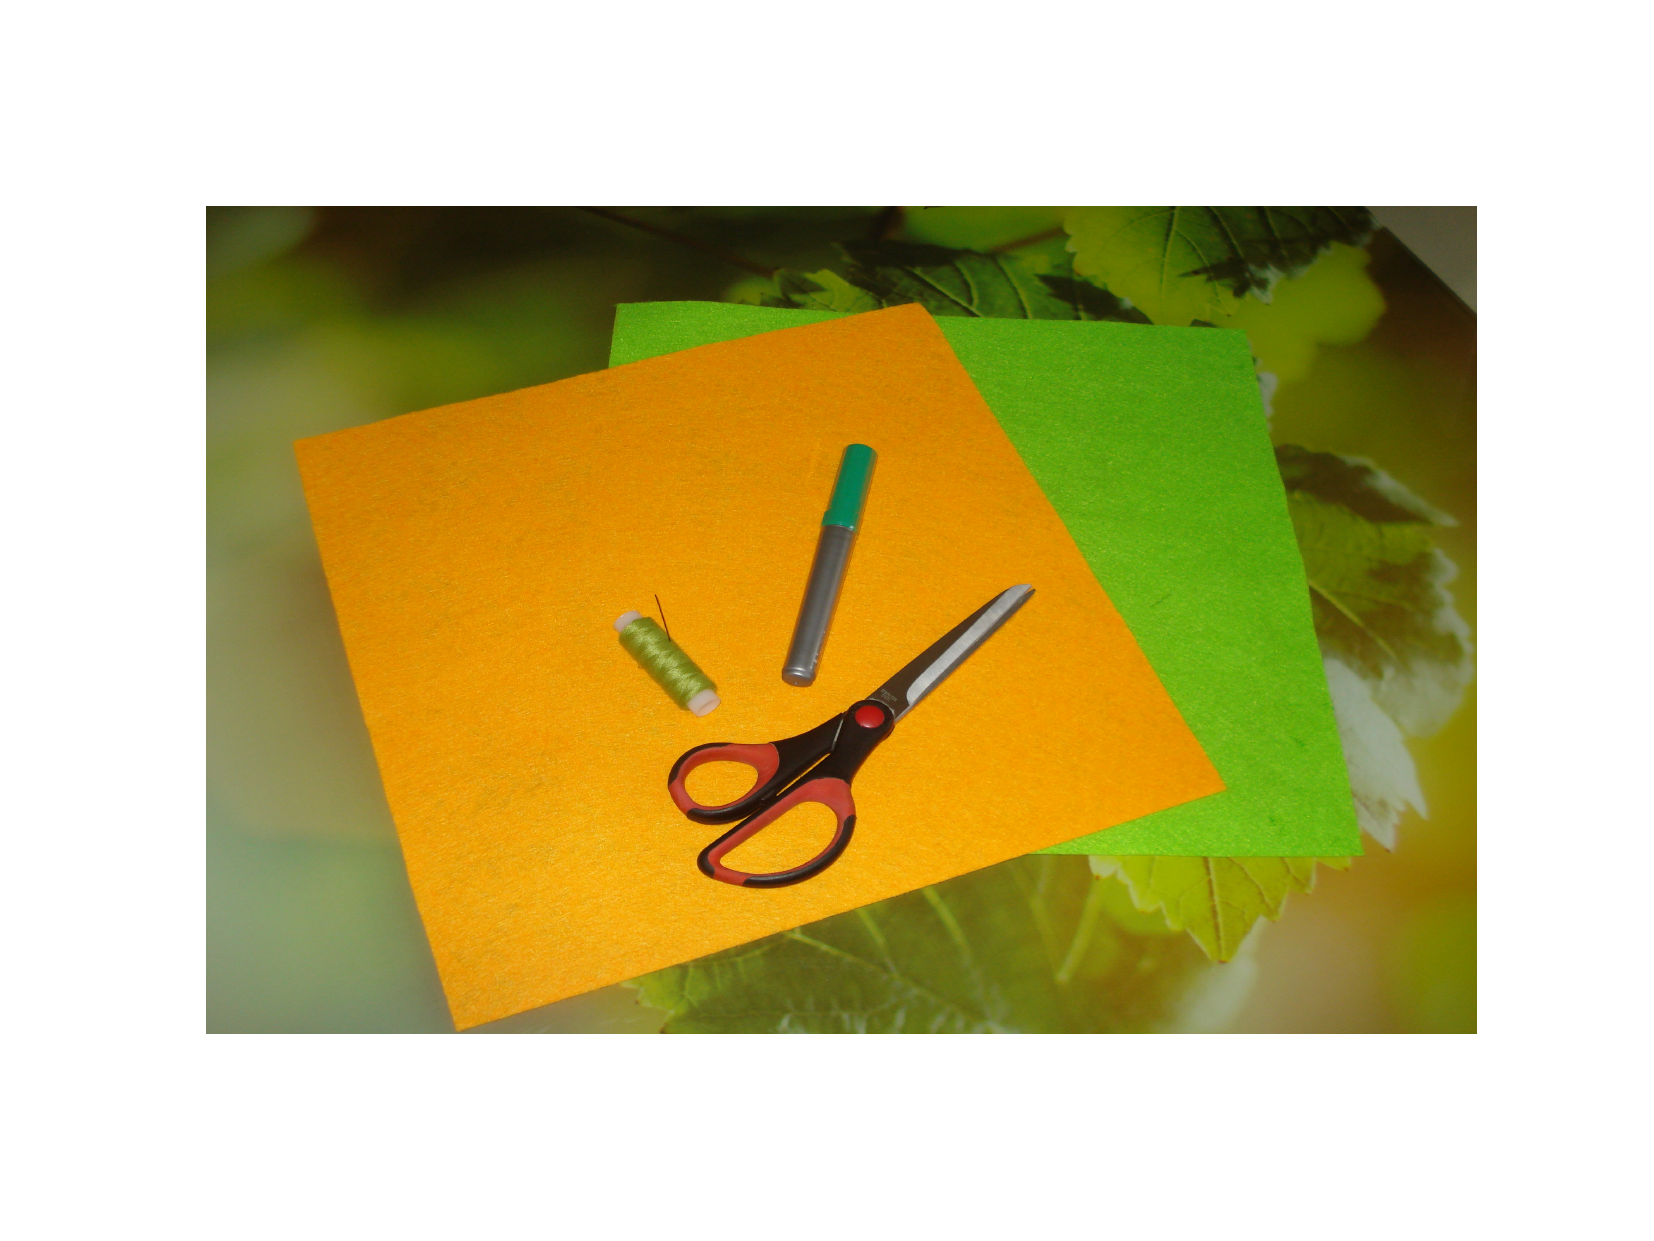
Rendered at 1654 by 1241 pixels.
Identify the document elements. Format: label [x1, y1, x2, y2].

picture [206, 206, 1477, 1034]
